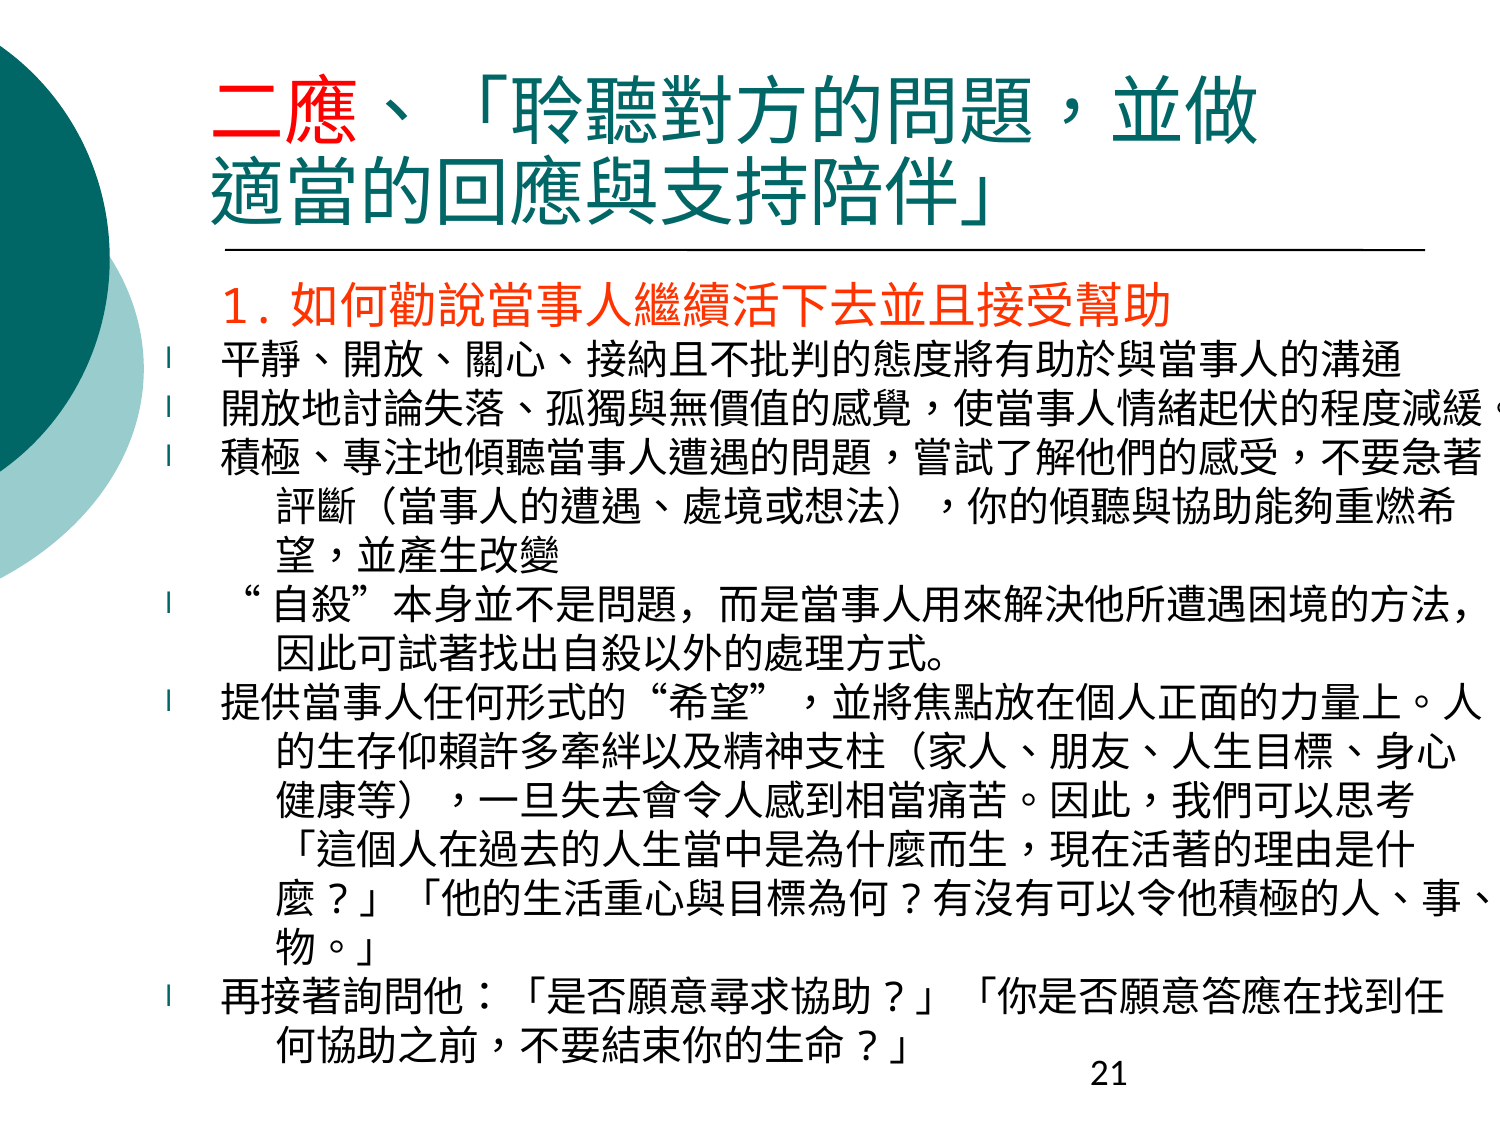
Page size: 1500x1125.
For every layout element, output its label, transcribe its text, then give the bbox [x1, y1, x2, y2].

list 1.如何勸說當事人繼續活下去並且接受幫助 平靜、開放、關心、接納且不批判的態度將有助於與當事人的溝通 開放地討論失落、孤獨與無價值的感覺，使當事人情緒起伏的程度減緩。 積極、專注地傾聽當事人遭遇的問題，嘗試了解他們的感受，不要急著評斷（當事人的遭遇、處境或想法），你的傾聽與協助能夠重燃希望，並產生改變 “自殺”本身並不是問題，而是當事人用來解決他所遭遇困境的方法，因此可試著找出自殺以外的處理方式。 提供當事人任何形式的“希望”，並將焦點放在個人正面的力量上。人的生存仰賴許多牽絆以及精神支柱（家人、朋友、人生目標、身心健康等），一旦失去會令人感到相當痛苦。因此，我們可以思考「這個人在過去的人生當中是為什麼而生，現在活著的理由是什麼?」「他的生活重心與目標為何?有沒有可以令他積極的人、事、物。」 再接著詢問他：「是否願意尋求協助?」「你是否願意答應在找到任何協助之前，不要結束你的生命?」 [150, 267, 1500, 1125]
text_box 21 [1074, 1025, 1426, 1101]
title 二應、「聆聽對方的問題，並做適當的回應與支持陪伴」 [194, 66, 1348, 244]
